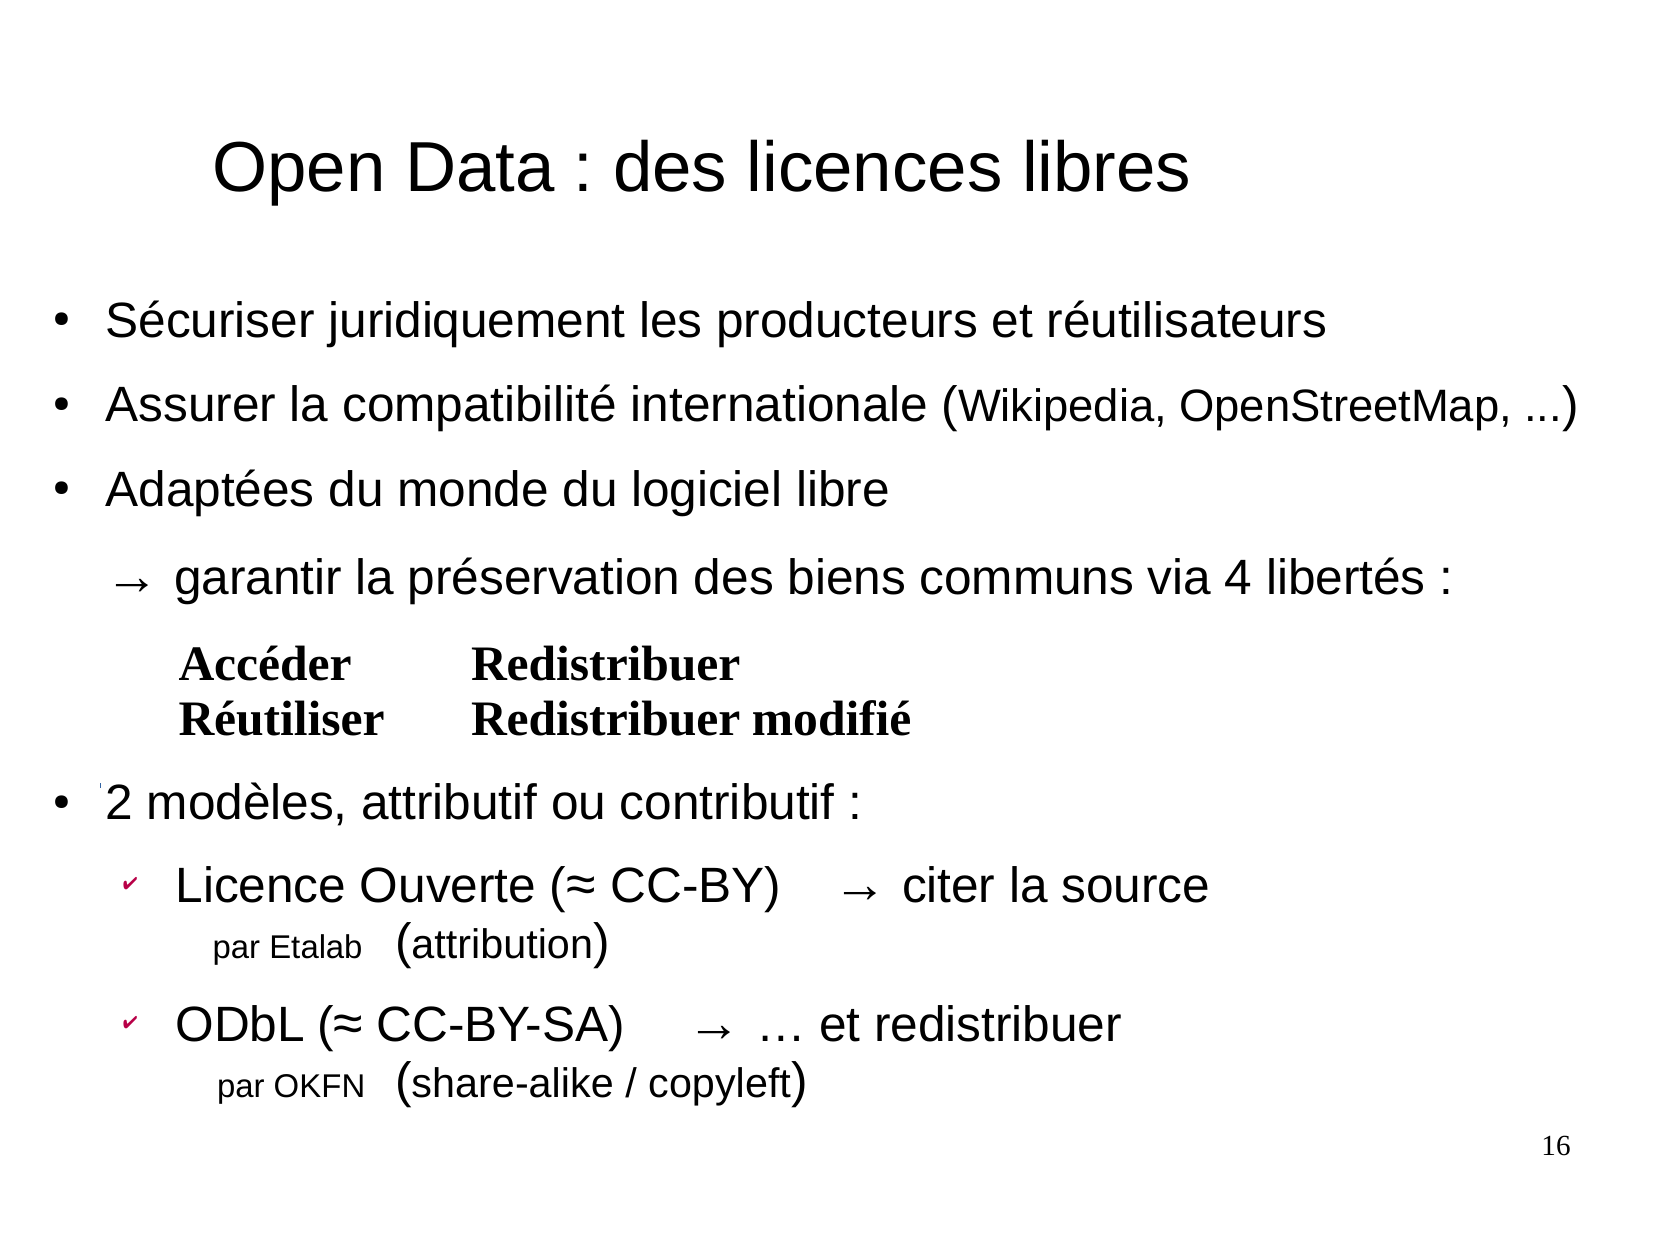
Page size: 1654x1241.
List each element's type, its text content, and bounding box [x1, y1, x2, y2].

list Sécuriser juridiquement les producteurs et réutilisateurs Assurer la compatibilité internationale (Wikipedia, OpenStreetMap, ...) Adaptées du monde du logiciel libre → garantir la préservation des biens communs via 4 libertés : Accéder Redistribuer Réutiliser Redistribuer modifié 2 modèles, attributif ou contributif : Licence Ouverte (≈ CC-BY) → citer la source par Etalab (attribution) ODbL (≈ CC-BY-SA) → … et redistribuer par OKFN (share-alike / copyleft) [35, 292, 1627, 1112]
title Open Data : des licences libres [213, 70, 1648, 264]
